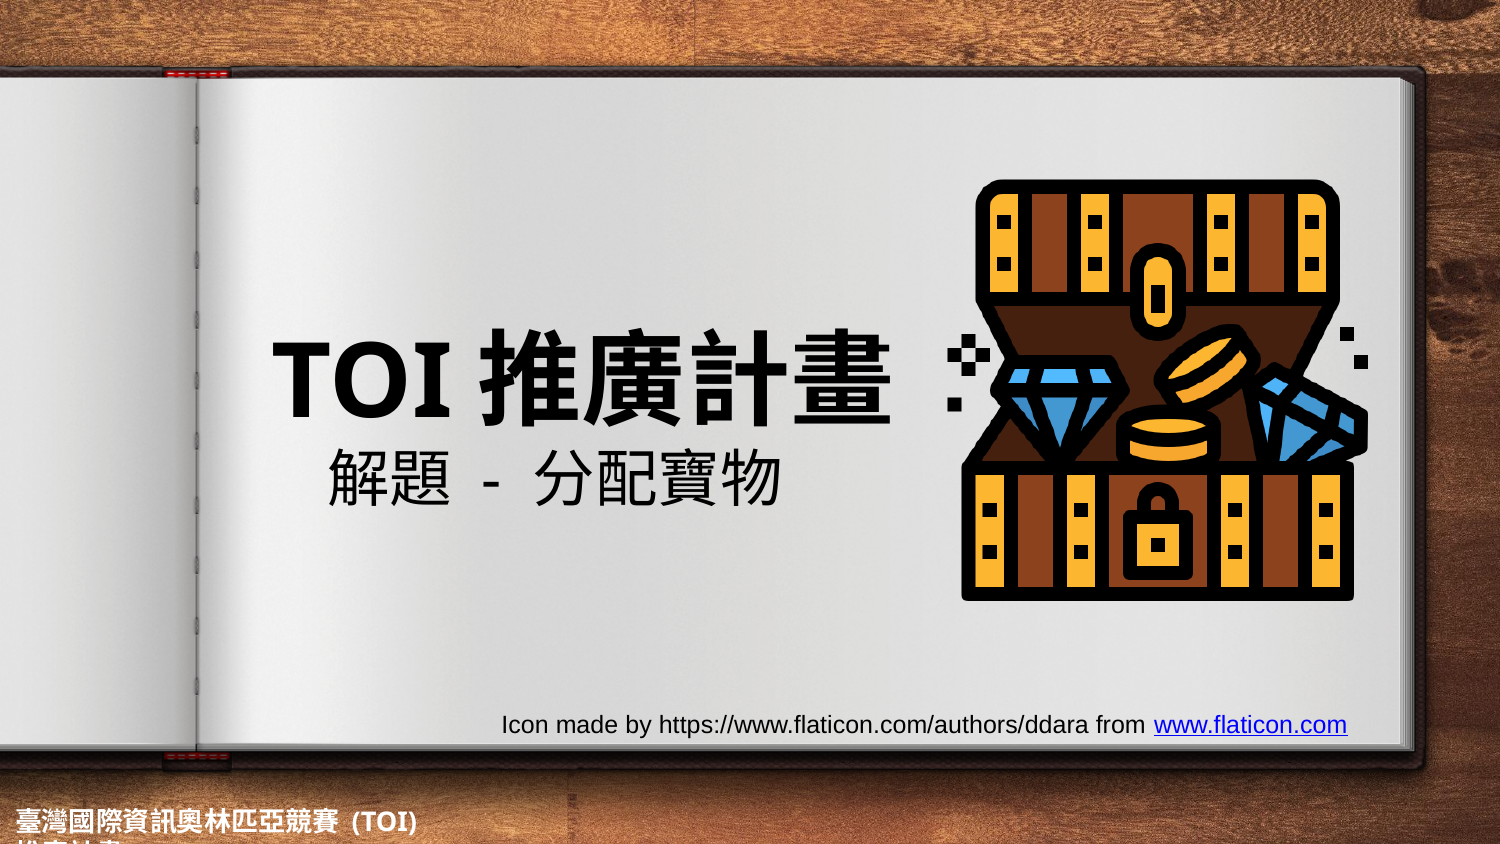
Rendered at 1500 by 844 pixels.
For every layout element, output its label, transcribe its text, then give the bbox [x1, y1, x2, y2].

picture [0, 0, 1500, 844]
text_box TOI推廣計畫 解題 - 分配寶物 [255, 262, 929, 565]
text_box Icon made by https://www.flaticon.com/authors/ddara from www.flaticon.com [486, 700, 1417, 747]
